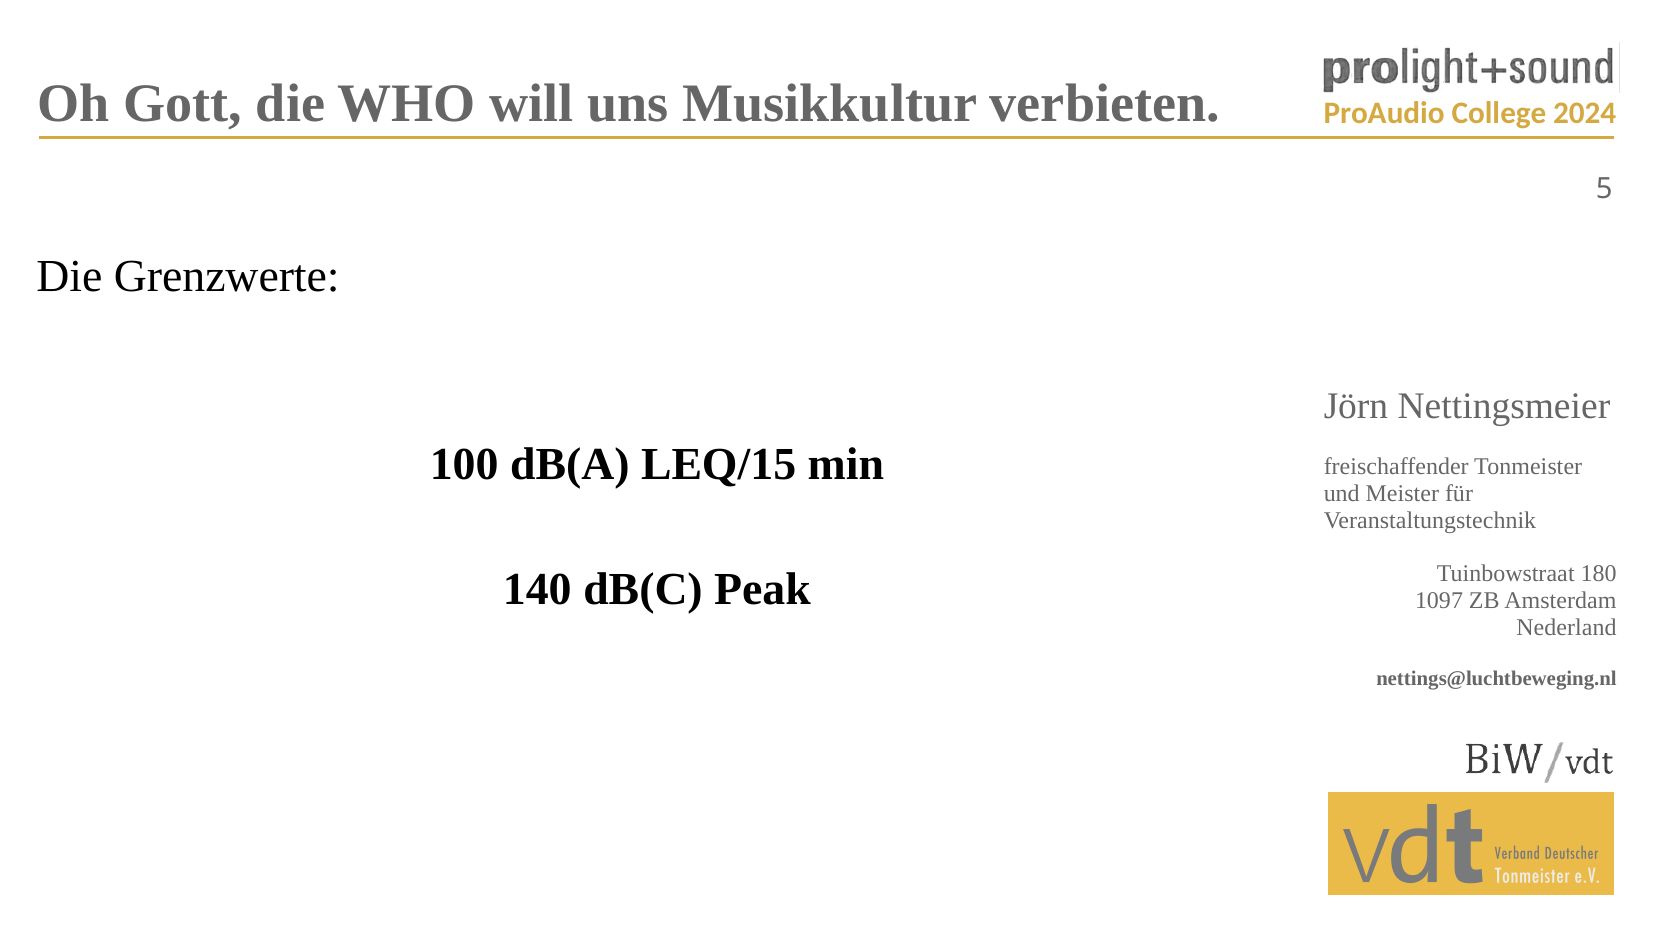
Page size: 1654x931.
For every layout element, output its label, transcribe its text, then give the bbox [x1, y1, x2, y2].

title Oh Gott, die WHO will uns Musikkultur verbieten. [37, 45, 1282, 163]
picture [1318, 42, 1620, 93]
list Die Grenzwerte: 100 dB(A) LEQ/15 min 140 dB(C) Peak [36, 187, 1278, 910]
